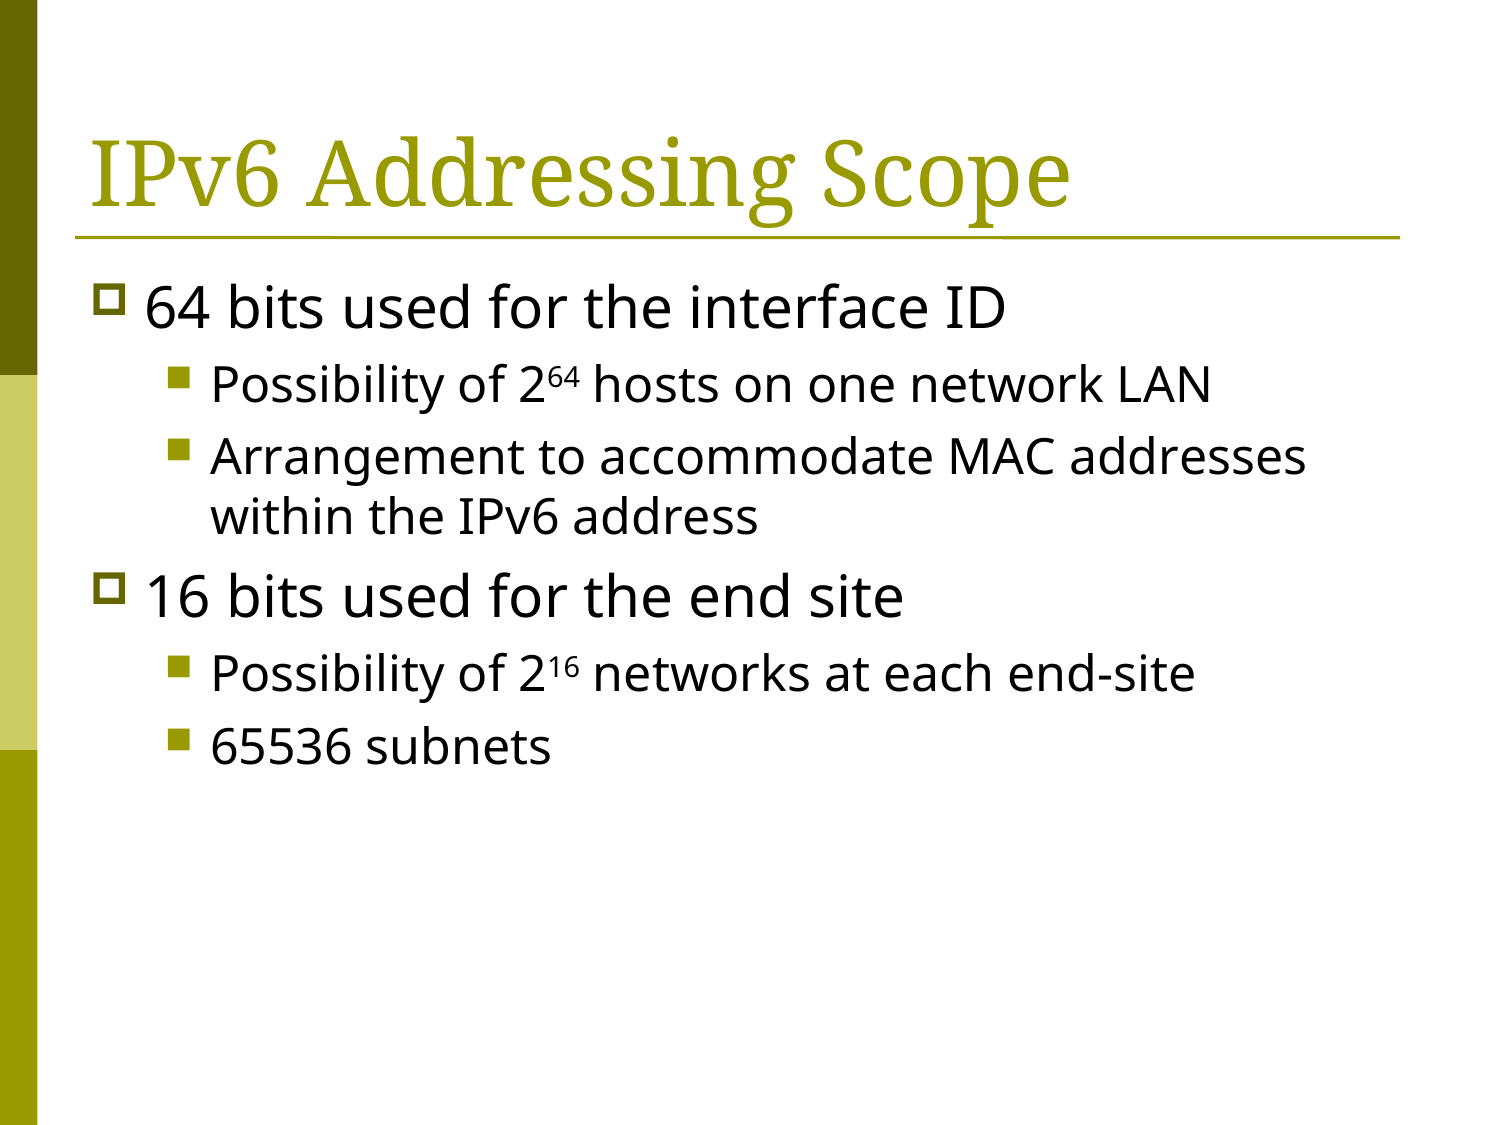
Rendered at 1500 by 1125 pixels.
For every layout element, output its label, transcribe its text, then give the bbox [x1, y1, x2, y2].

title IPv6 Addressing Scope [75, 45, 1426, 233]
list 64 bits used for the interface ID Possibility of 264 hosts on one network LAN Arrangement to accommodate MAC addresses within the IPv6 address 16 bits used for the end site Possibility of 216 networks at each end-site 65536 subnets [75, 262, 1426, 1006]
